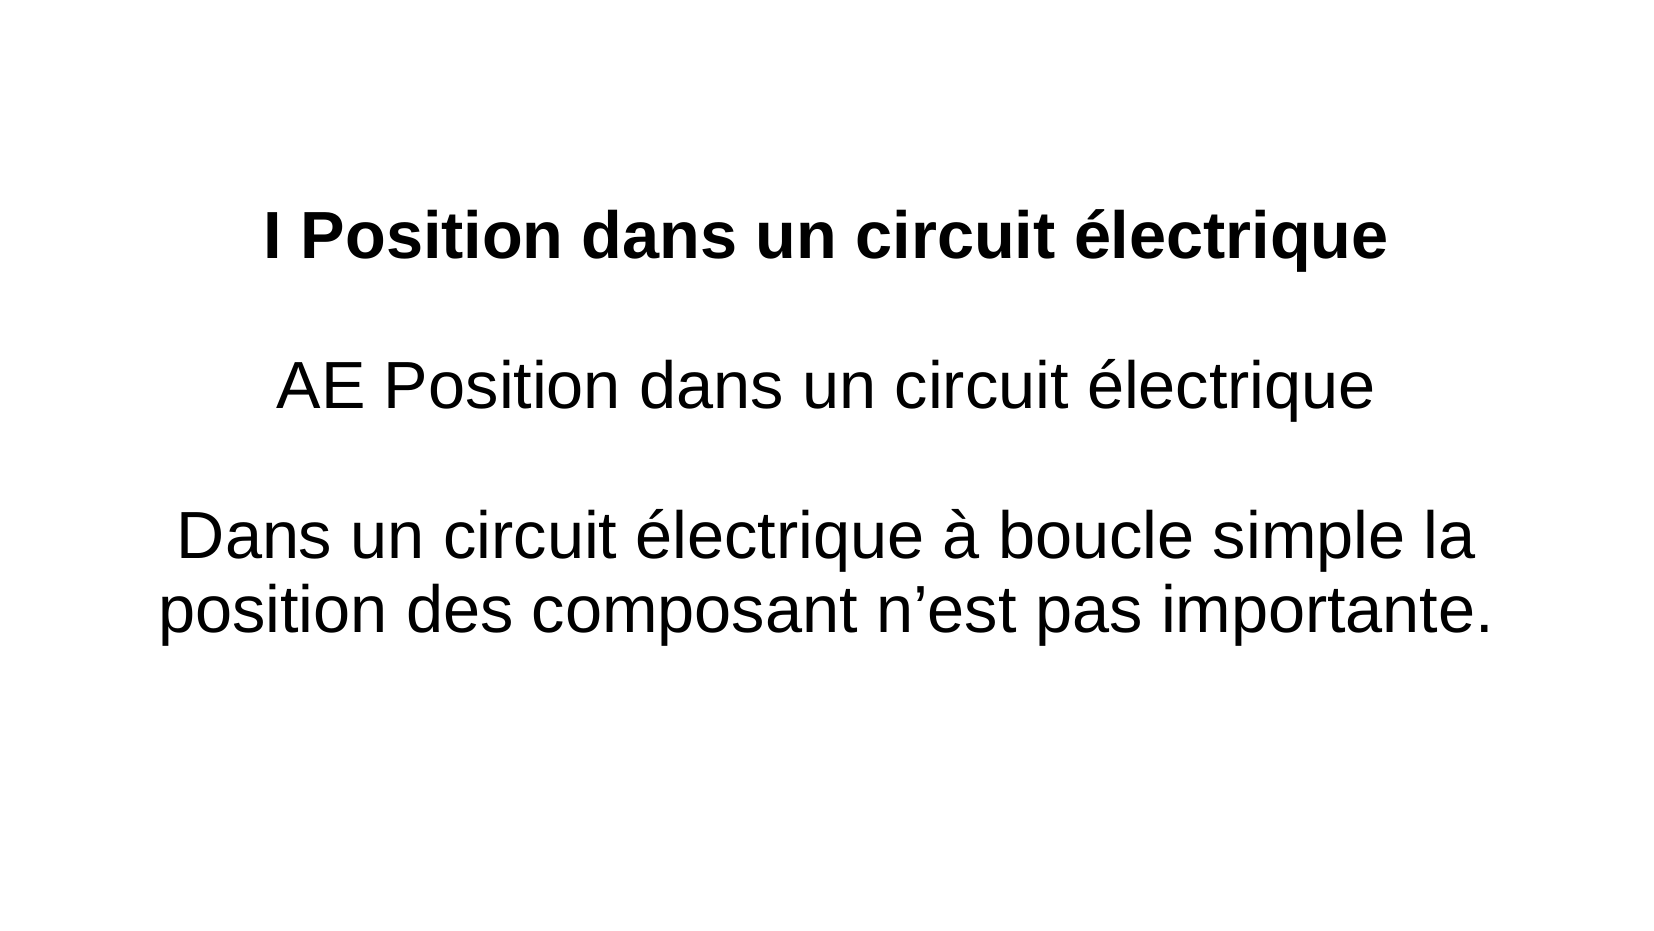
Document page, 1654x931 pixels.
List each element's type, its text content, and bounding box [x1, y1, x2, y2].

subtitle I Position dans un circuit électrique AE Position dans un circuit électrique Dans un circuit électrique à boucle simple la position des composant n’est pas importante. [82, 88, 1571, 758]
